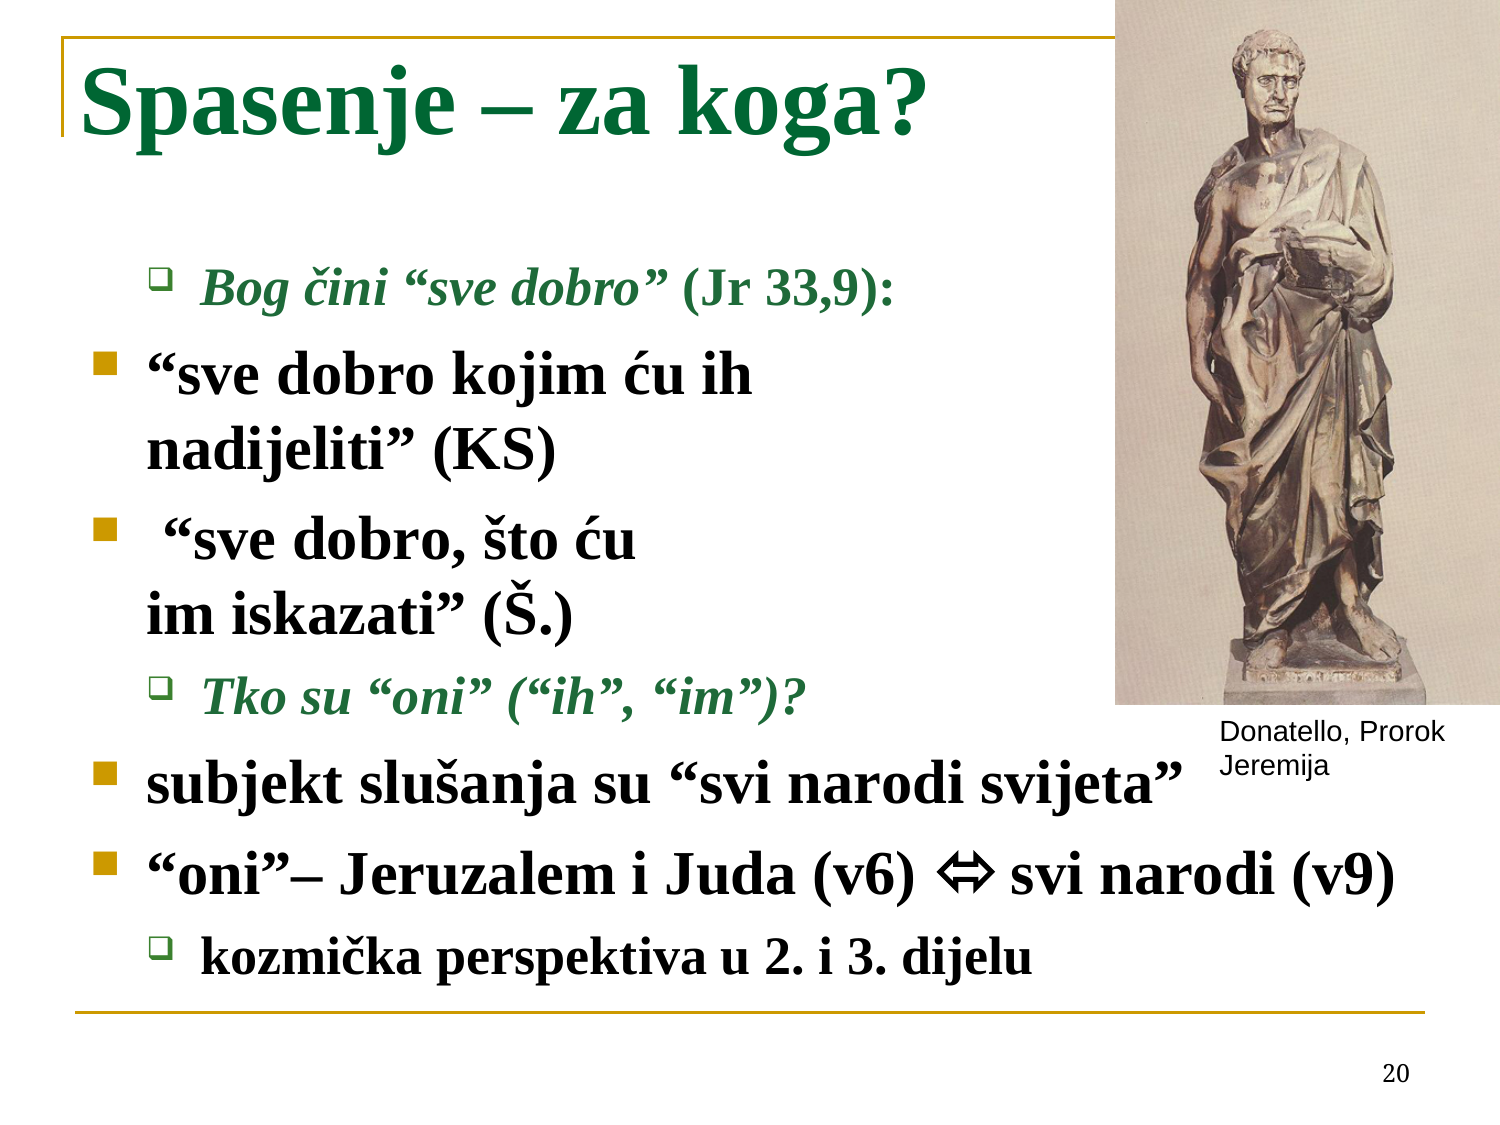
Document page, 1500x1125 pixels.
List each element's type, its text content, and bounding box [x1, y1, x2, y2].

text_box <number> [1074, 1024, 1426, 1100]
text_box Donatello, Prorok Jeremija [1204, 704, 1500, 790]
title Spasenje – za koga? [64, 26, 1115, 185]
list Bog čini “sve dobro” (Jr 33,9): “sve dobro kojim ću ih nadijeliti” (KS) “sve dobro, što ću im iskazati” (Š.) Tko su “oni” (“ih”, “im”)? subjekt slušanja su “svi narodi svijeta” “oni”– Jeruzalem i Juda (v6)  svi narodi (v9) kozmička perspektiva u 2. i 3. dijelu [75, 243, 1426, 1006]
picture [1115, 0, 1500, 705]
